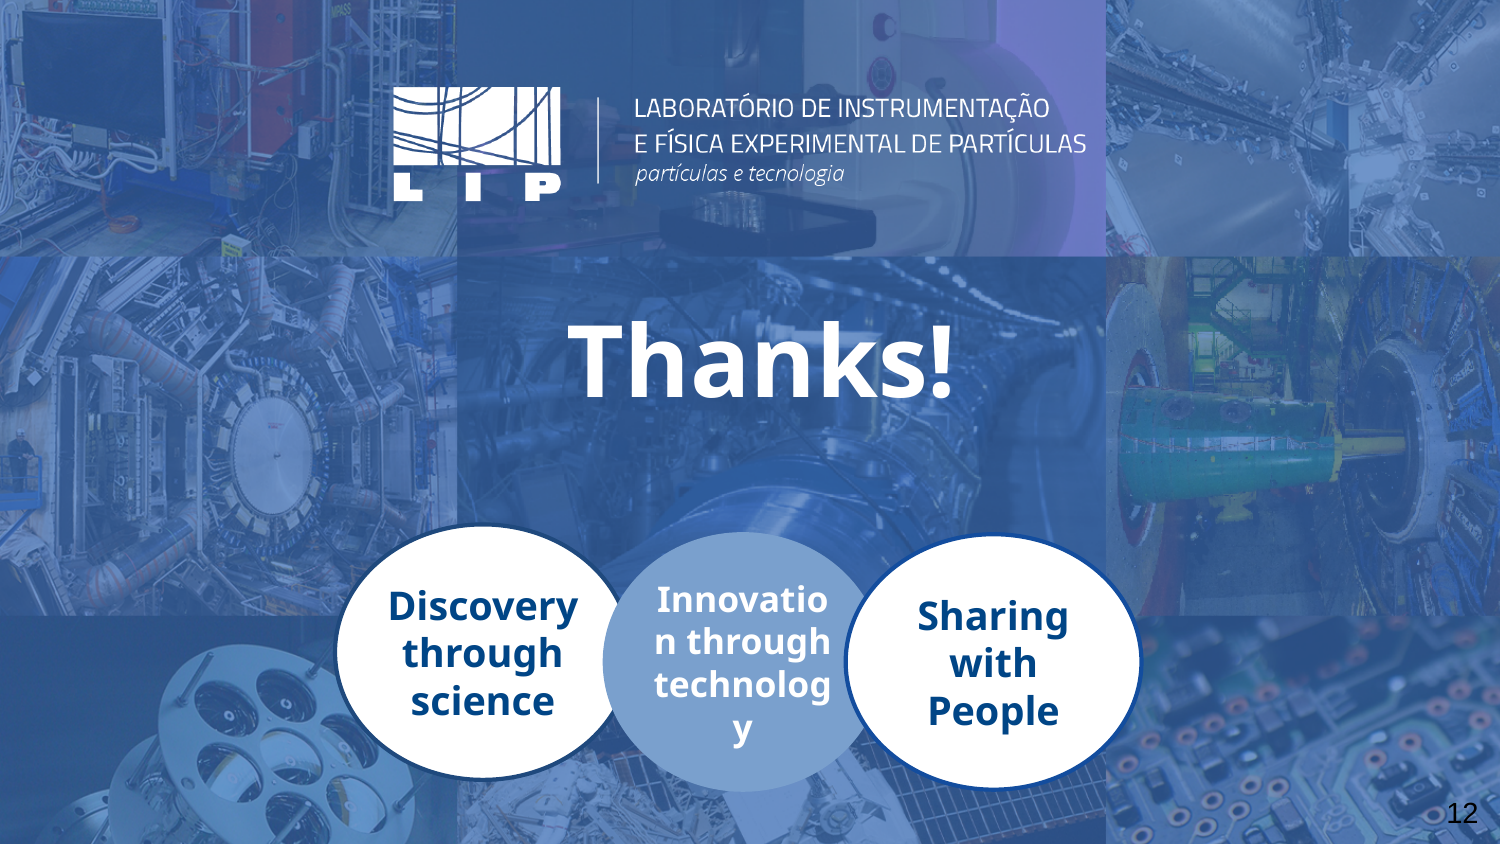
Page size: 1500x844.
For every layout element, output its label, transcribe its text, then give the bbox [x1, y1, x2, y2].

text_box Thanks! [0, 253, 1500, 462]
text_box Discovery through science [335, 524, 620, 780]
text_box Sharing with People [845, 534, 1142, 790]
picture [0, 462, 1500, 844]
picture [0, 0, 1500, 253]
slide_number <number> [1403, 779, 1494, 844]
text_box Innovation through technology [604, 534, 864, 790]
